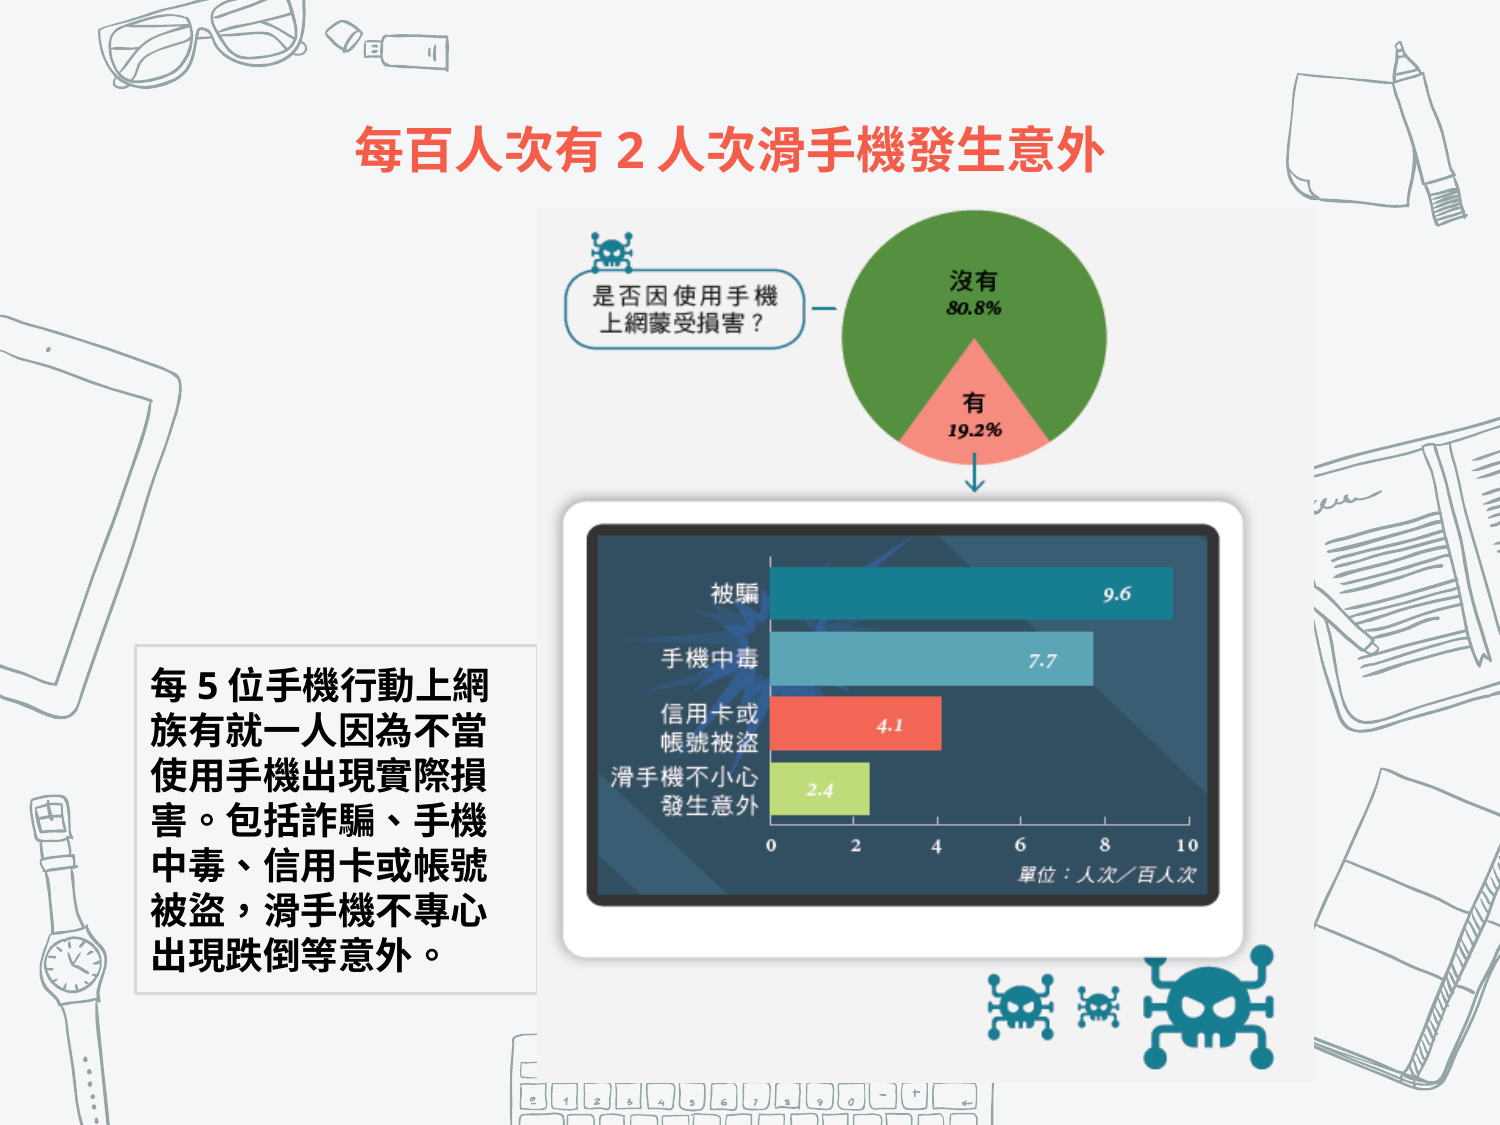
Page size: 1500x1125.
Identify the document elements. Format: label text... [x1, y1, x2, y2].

list 每百人次有2人次滑手機發生意外 [301, 103, 1160, 313]
text_box 每5位手機行動上網族有就一人因為不當使用手機出現實際損害。包括詐騙、手機中毒、信用卡或帳號被盜，滑手機不專心出現跌倒等意外。 [136, 645, 537, 993]
picture [537, 208, 1314, 1083]
